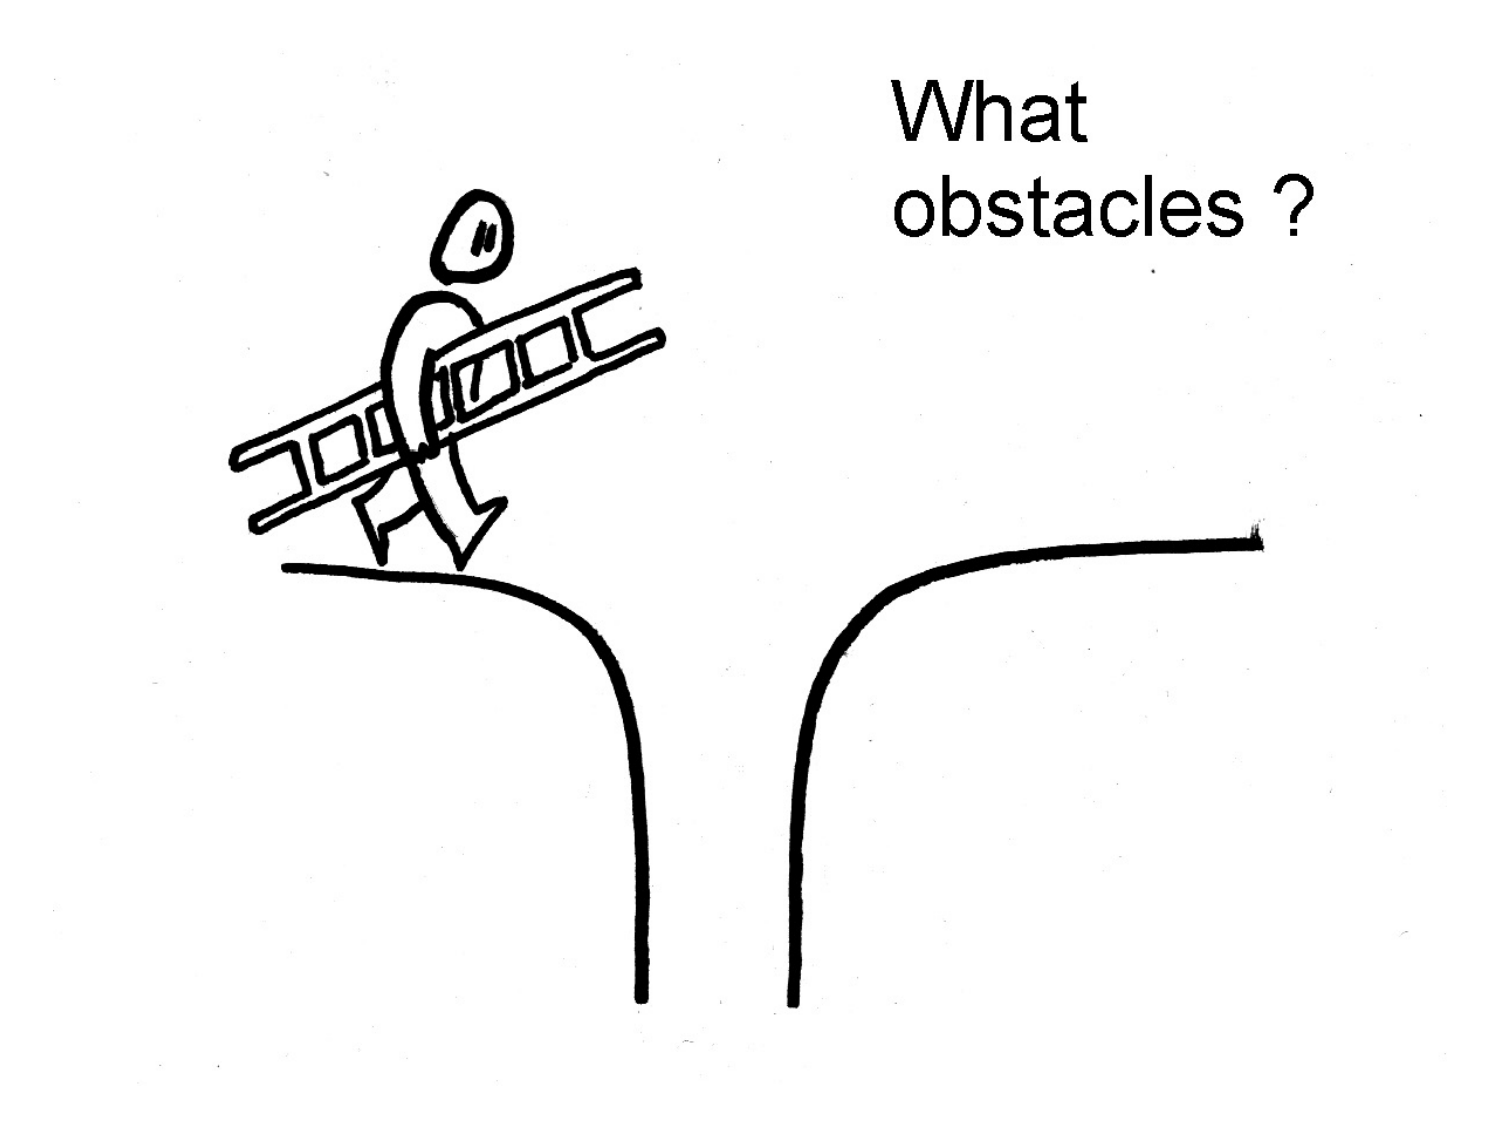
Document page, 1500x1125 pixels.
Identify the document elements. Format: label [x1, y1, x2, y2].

picture [53, 39, 1447, 1086]
